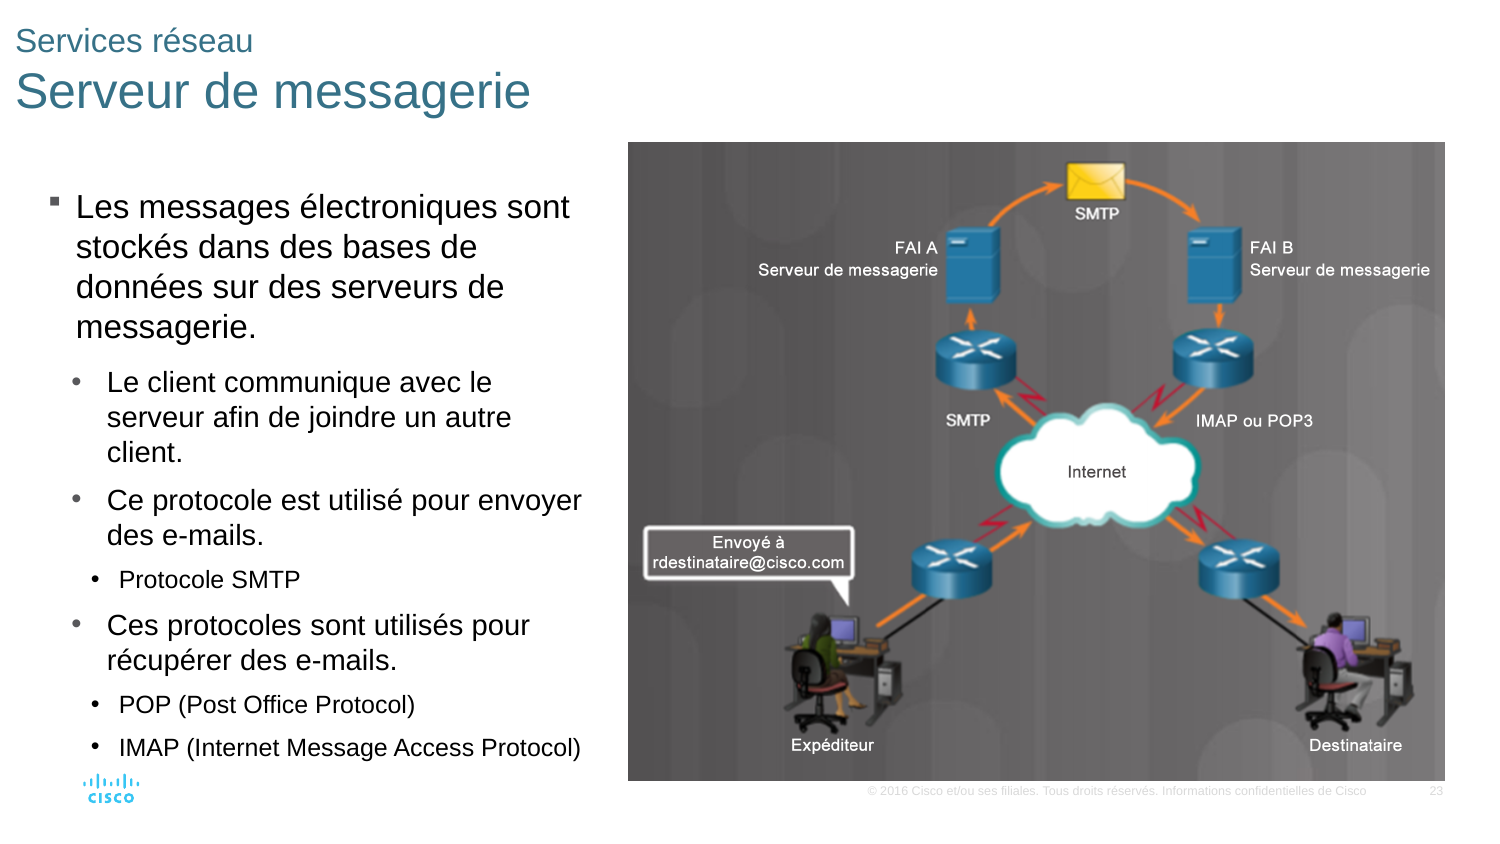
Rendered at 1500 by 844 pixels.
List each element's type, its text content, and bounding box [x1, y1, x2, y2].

title Services réseau Serveur de messagerie [0, 6, 1500, 131]
list Les messages électroniques sont stockés dans des bases de données sur des serveurs de messagerie. Le client communique avec le serveur afin de joindre un autre client. Ce protocole est utilisé pour envoyer des e-mails. Protocole SMTP Ces protocoles sont utilisés pour récupérer des e-mails. POP (Post Office Protocol) IMAP (Internet Message Access Protocol) [32, 177, 616, 651]
picture [628, 142, 1445, 781]
